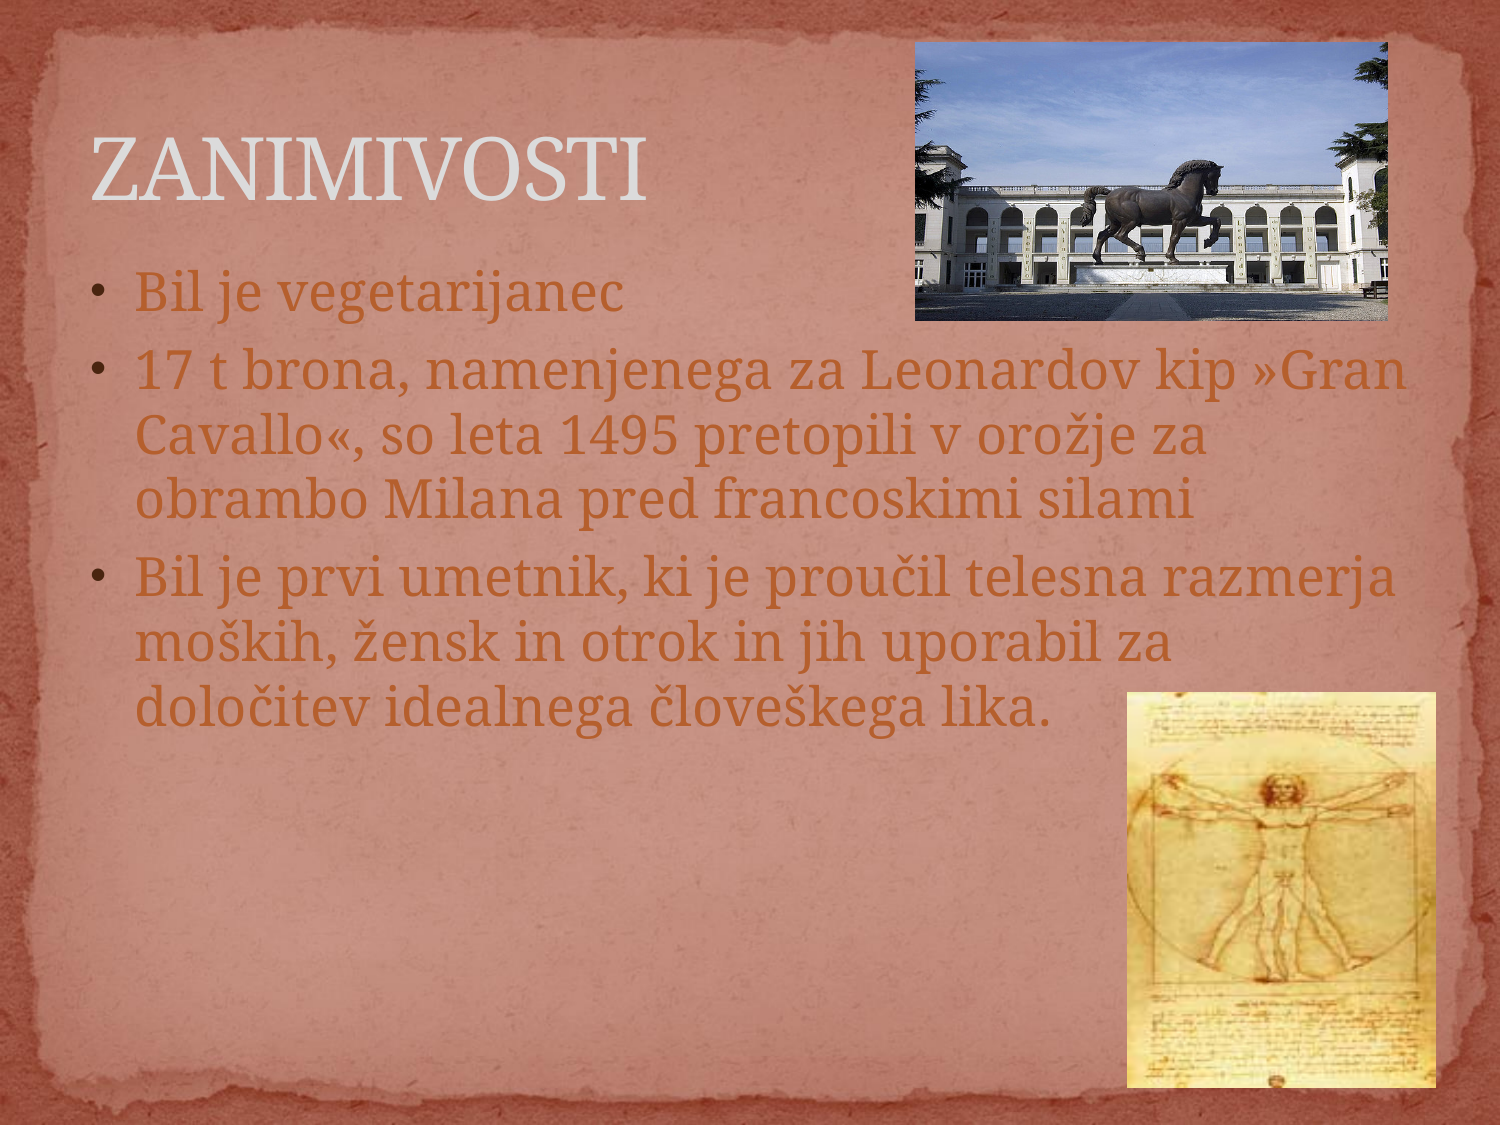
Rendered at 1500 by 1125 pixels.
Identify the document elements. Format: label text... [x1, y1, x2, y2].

picture [0, 0, 1500, 1125]
title ZANIMIVOSTI [75, 24, 1425, 225]
list Bil je vegetarijanec 17 t brona, namenjenega za Leonardov kip »Gran Cavallo«, so leta 1495 pretopili v orožje za obrambo Milana pred francoskimi silami Bil je prvi umetnik, ki je proučil telesna razmerja moških, žensk in otrok in jih uporabil za določitev idealnega človeškega lika. [75, 249, 1425, 1000]
